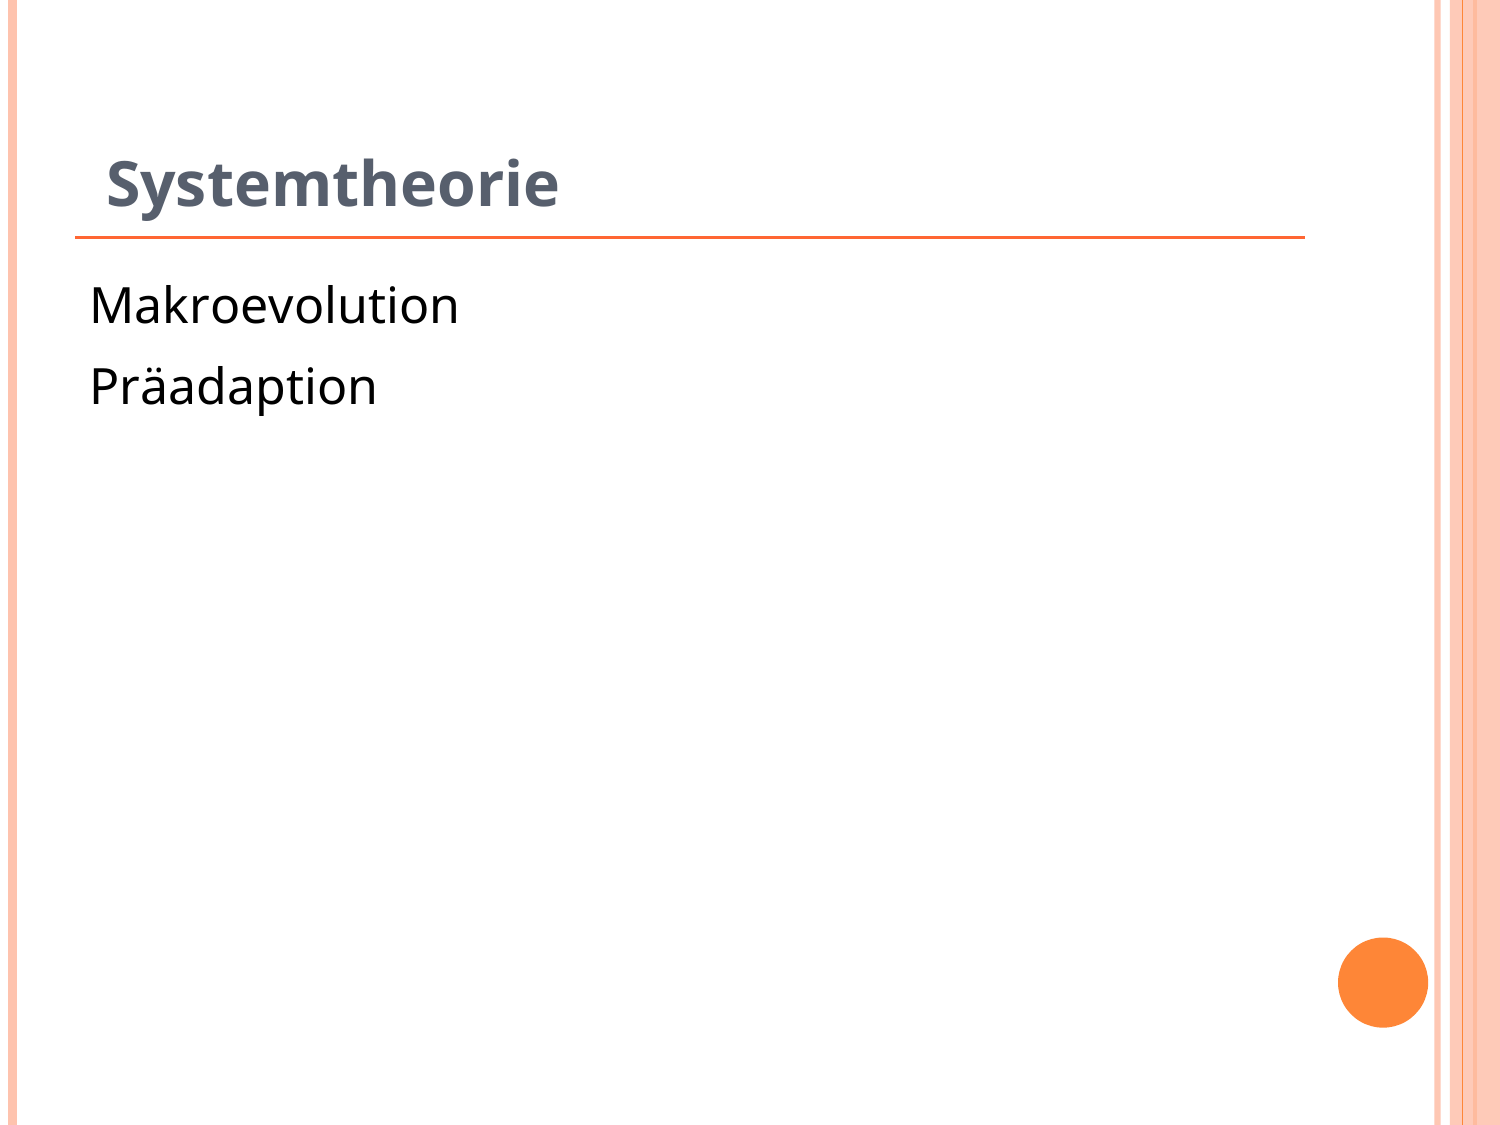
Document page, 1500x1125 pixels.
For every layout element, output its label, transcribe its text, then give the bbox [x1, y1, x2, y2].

list Makroevolution Präadaption [74, 262, 1300, 1063]
title Systemtheorie [74, 25, 1300, 233]
